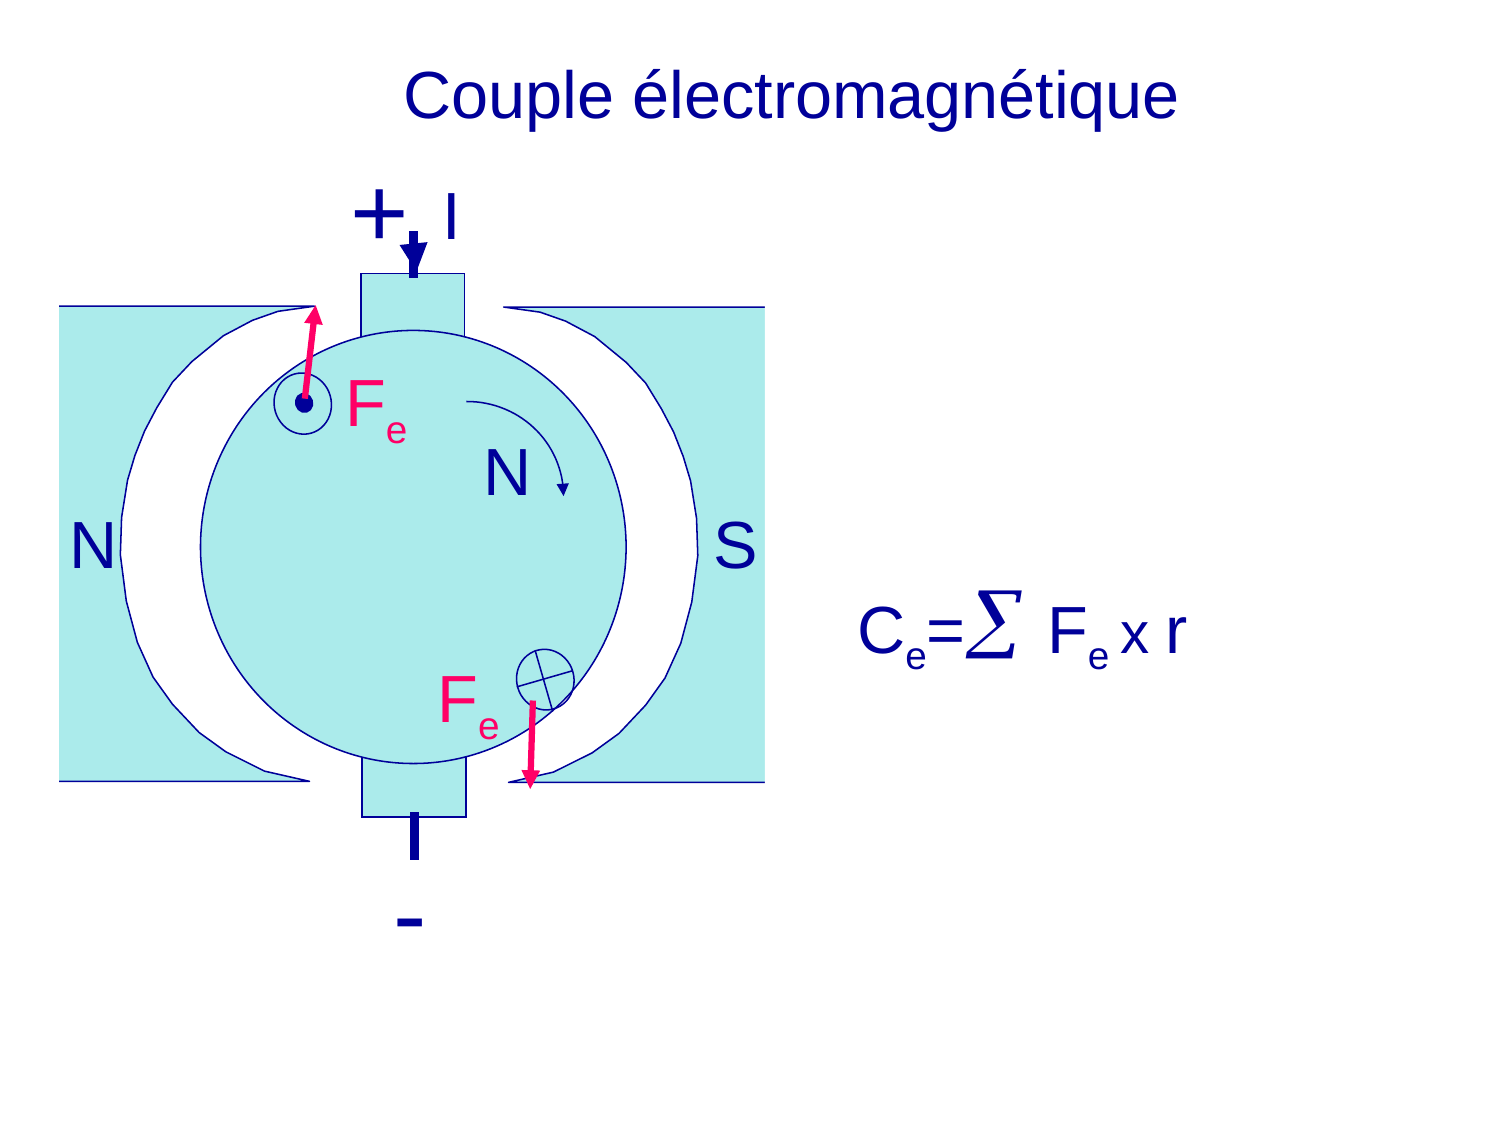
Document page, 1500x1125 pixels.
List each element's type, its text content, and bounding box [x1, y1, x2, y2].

text_box N [468, 421, 547, 517]
text_box [508, 778, 526, 783]
text_box S [698, 493, 773, 590]
text_box [275, 374, 330, 433]
text_box + [335, 139, 425, 276]
text_box - [378, 841, 442, 978]
text_box Fe [422, 648, 515, 755]
text_box [518, 653, 542, 685]
text_box Fe [330, 352, 423, 459]
text_box Couple électromagnétique [388, 43, 1196, 140]
text_box Ce= Fe x r [842, 562, 1203, 686]
text_box [545, 672, 573, 707]
text_box [537, 651, 571, 677]
text_box [536, 710, 552, 724]
text_box [200, 273, 627, 817]
text_box [42, 301, 314, 800]
text_box [503, 294, 781, 793]
text_box I [427, 165, 476, 262]
text_box N [54, 493, 133, 590]
text_box [520, 681, 550, 709]
text_box [515, 683, 529, 738]
